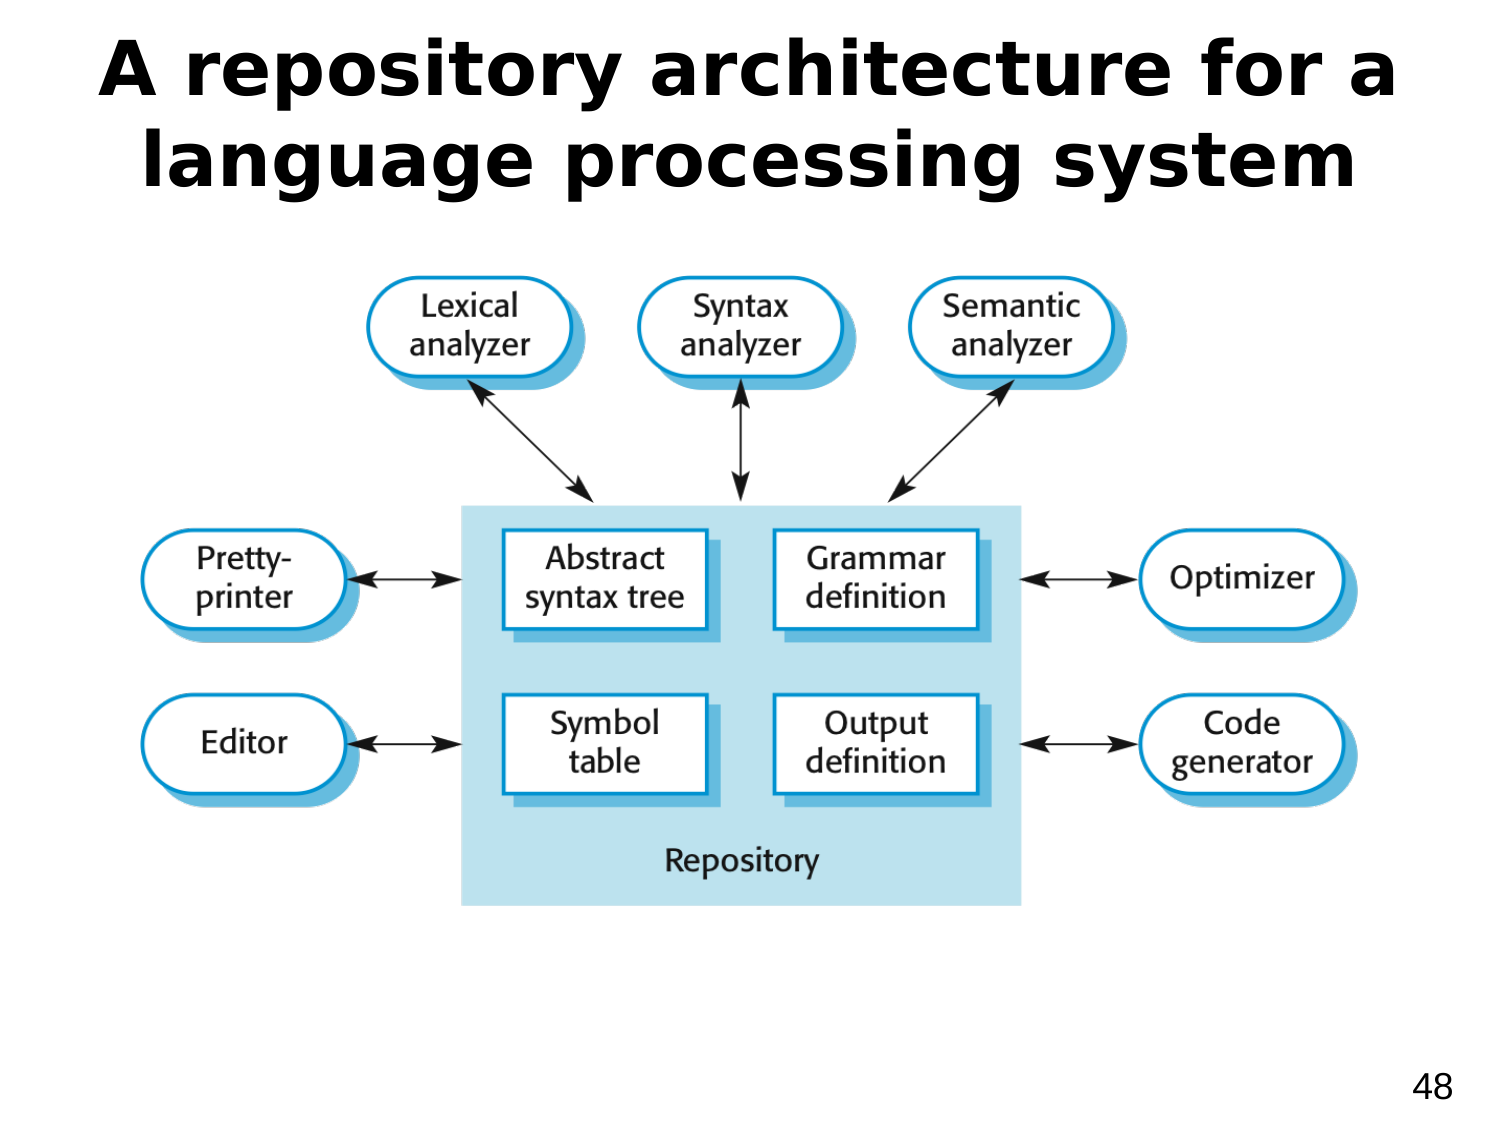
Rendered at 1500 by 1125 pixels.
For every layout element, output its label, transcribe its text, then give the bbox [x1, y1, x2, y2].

title A repository architecture for a language processing system [75, 44, 1425, 177]
picture [139, 263, 1361, 916]
